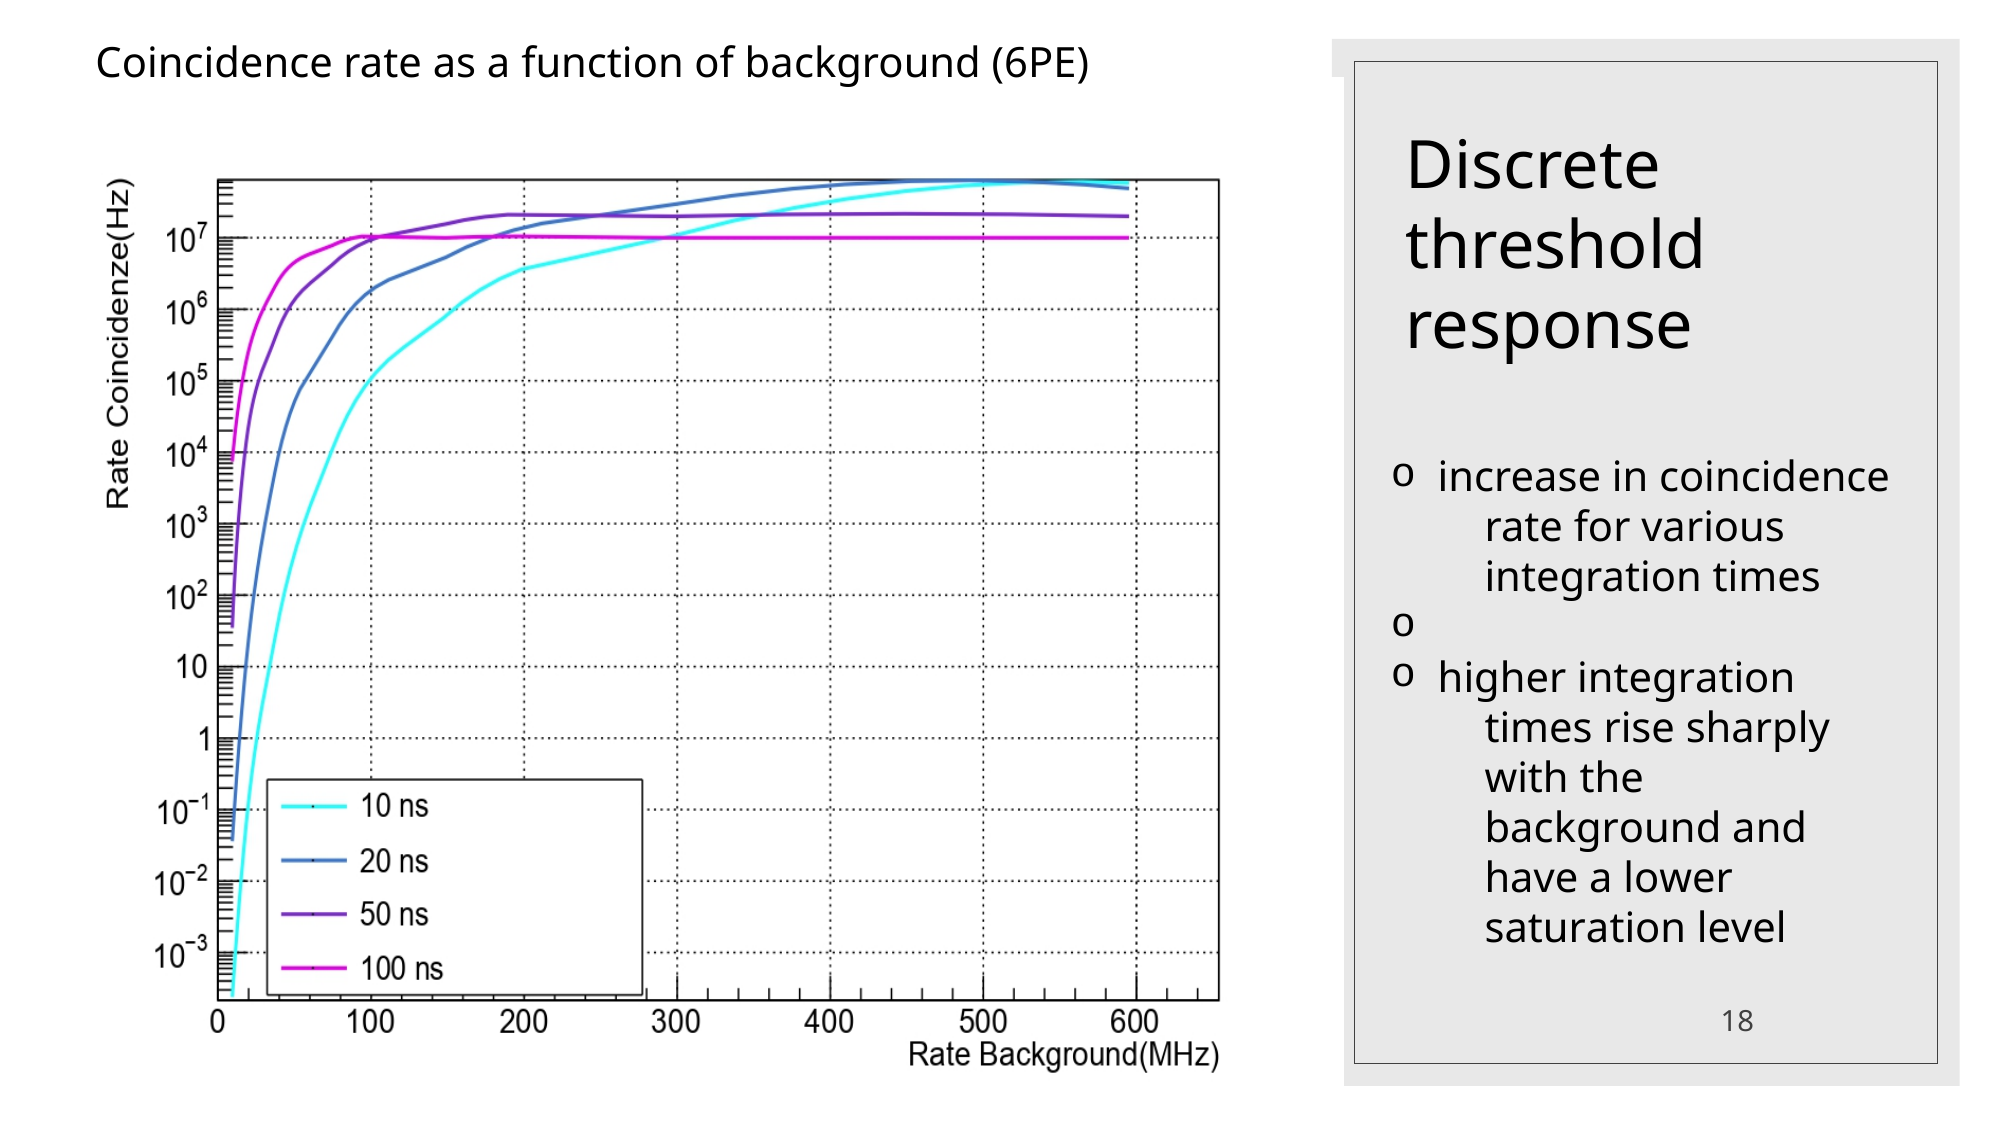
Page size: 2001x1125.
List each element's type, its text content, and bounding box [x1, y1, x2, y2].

title Discrete threshold response [1390, 98, 1907, 369]
text_box [1705, 990, 1907, 1051]
text_box increase in coincidence rate for various integration times higher integration times rise sharply with the background and have a lower saturation level [1375, 442, 1907, 963]
list Coincidence rate as a function of background (6PE) [80, 22, 1259, 133]
picture [93, 77, 1344, 1103]
